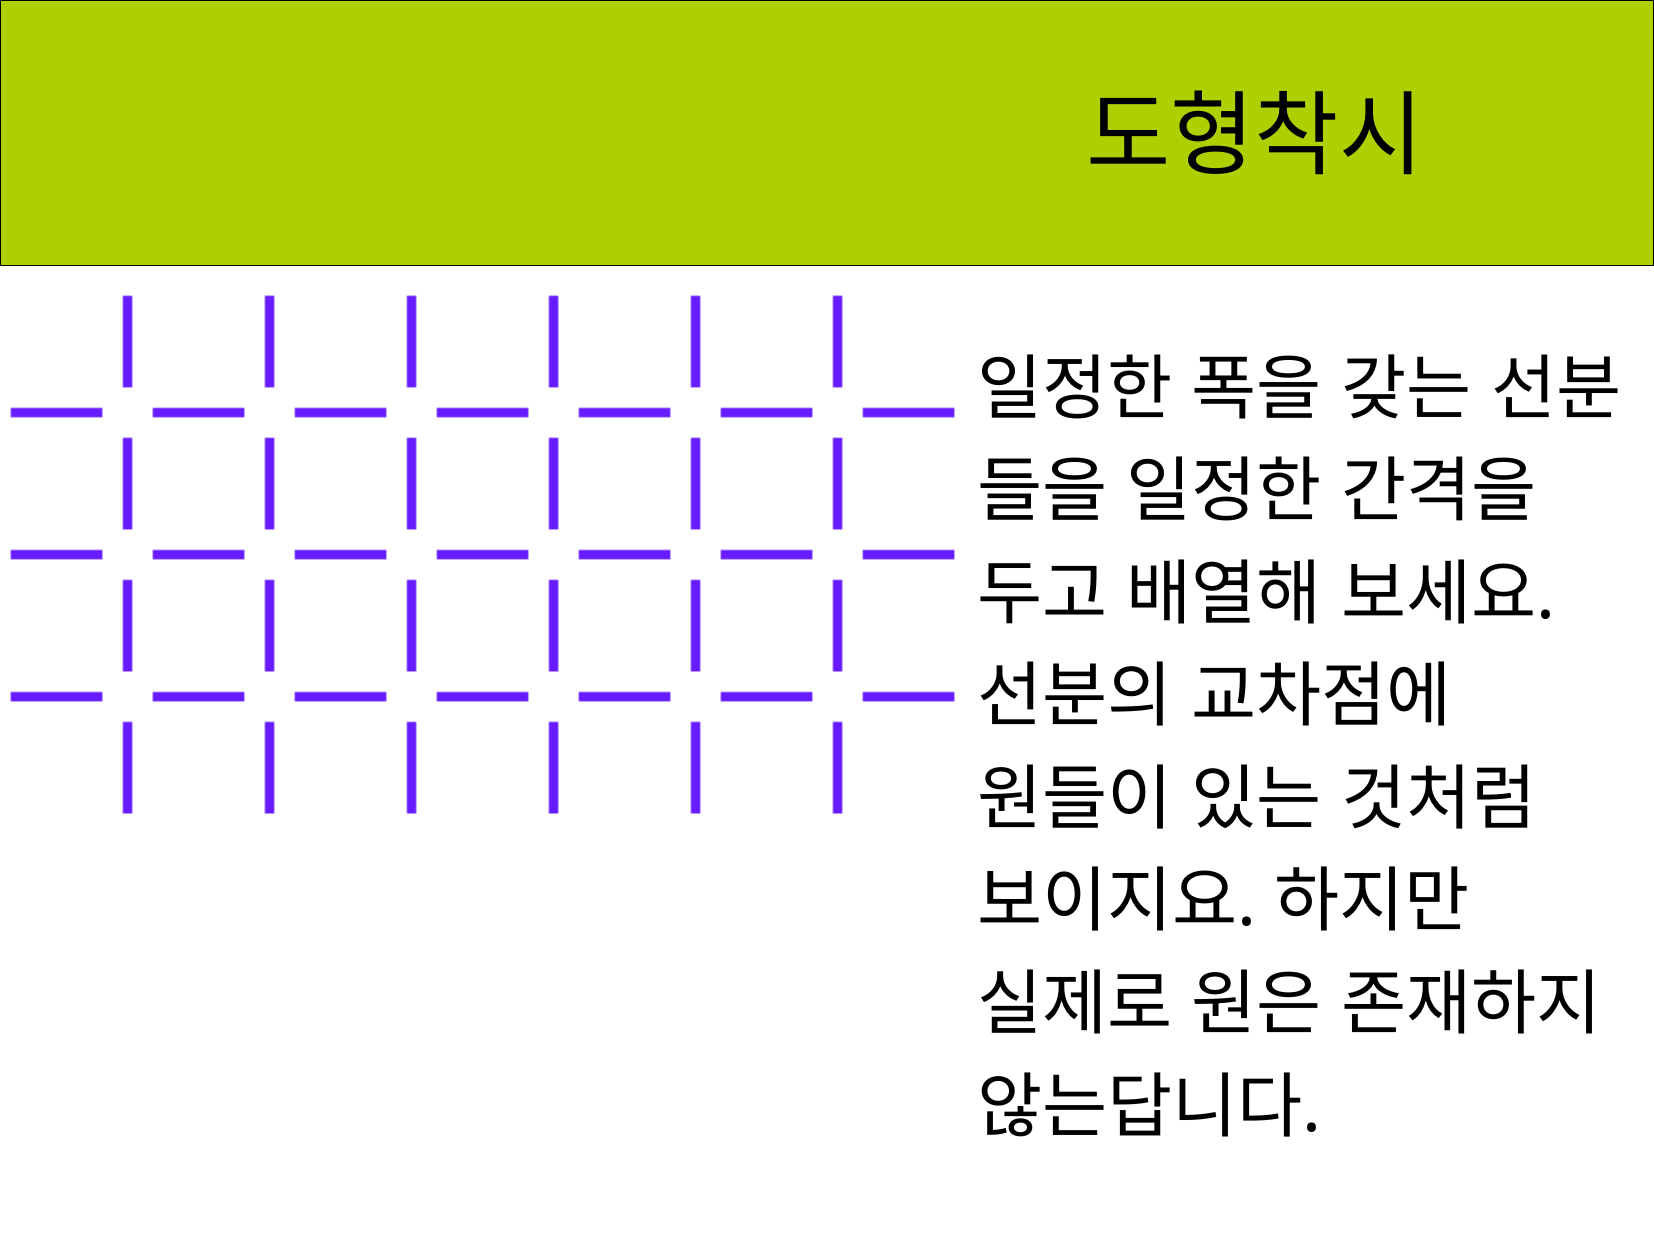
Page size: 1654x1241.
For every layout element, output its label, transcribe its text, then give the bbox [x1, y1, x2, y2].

text_box 일정한 폭을 갖는 선분 들을 일정한 간격을 두고 배열해 보세요. 선분의 교차점에 원들이 있는 것처럼 보이지요. 하지만 실제로 원은 존재하지 않는답니다. [962, 323, 1650, 989]
picture [0, 285, 966, 827]
title 도형착시 [885, 49, 1625, 207]
